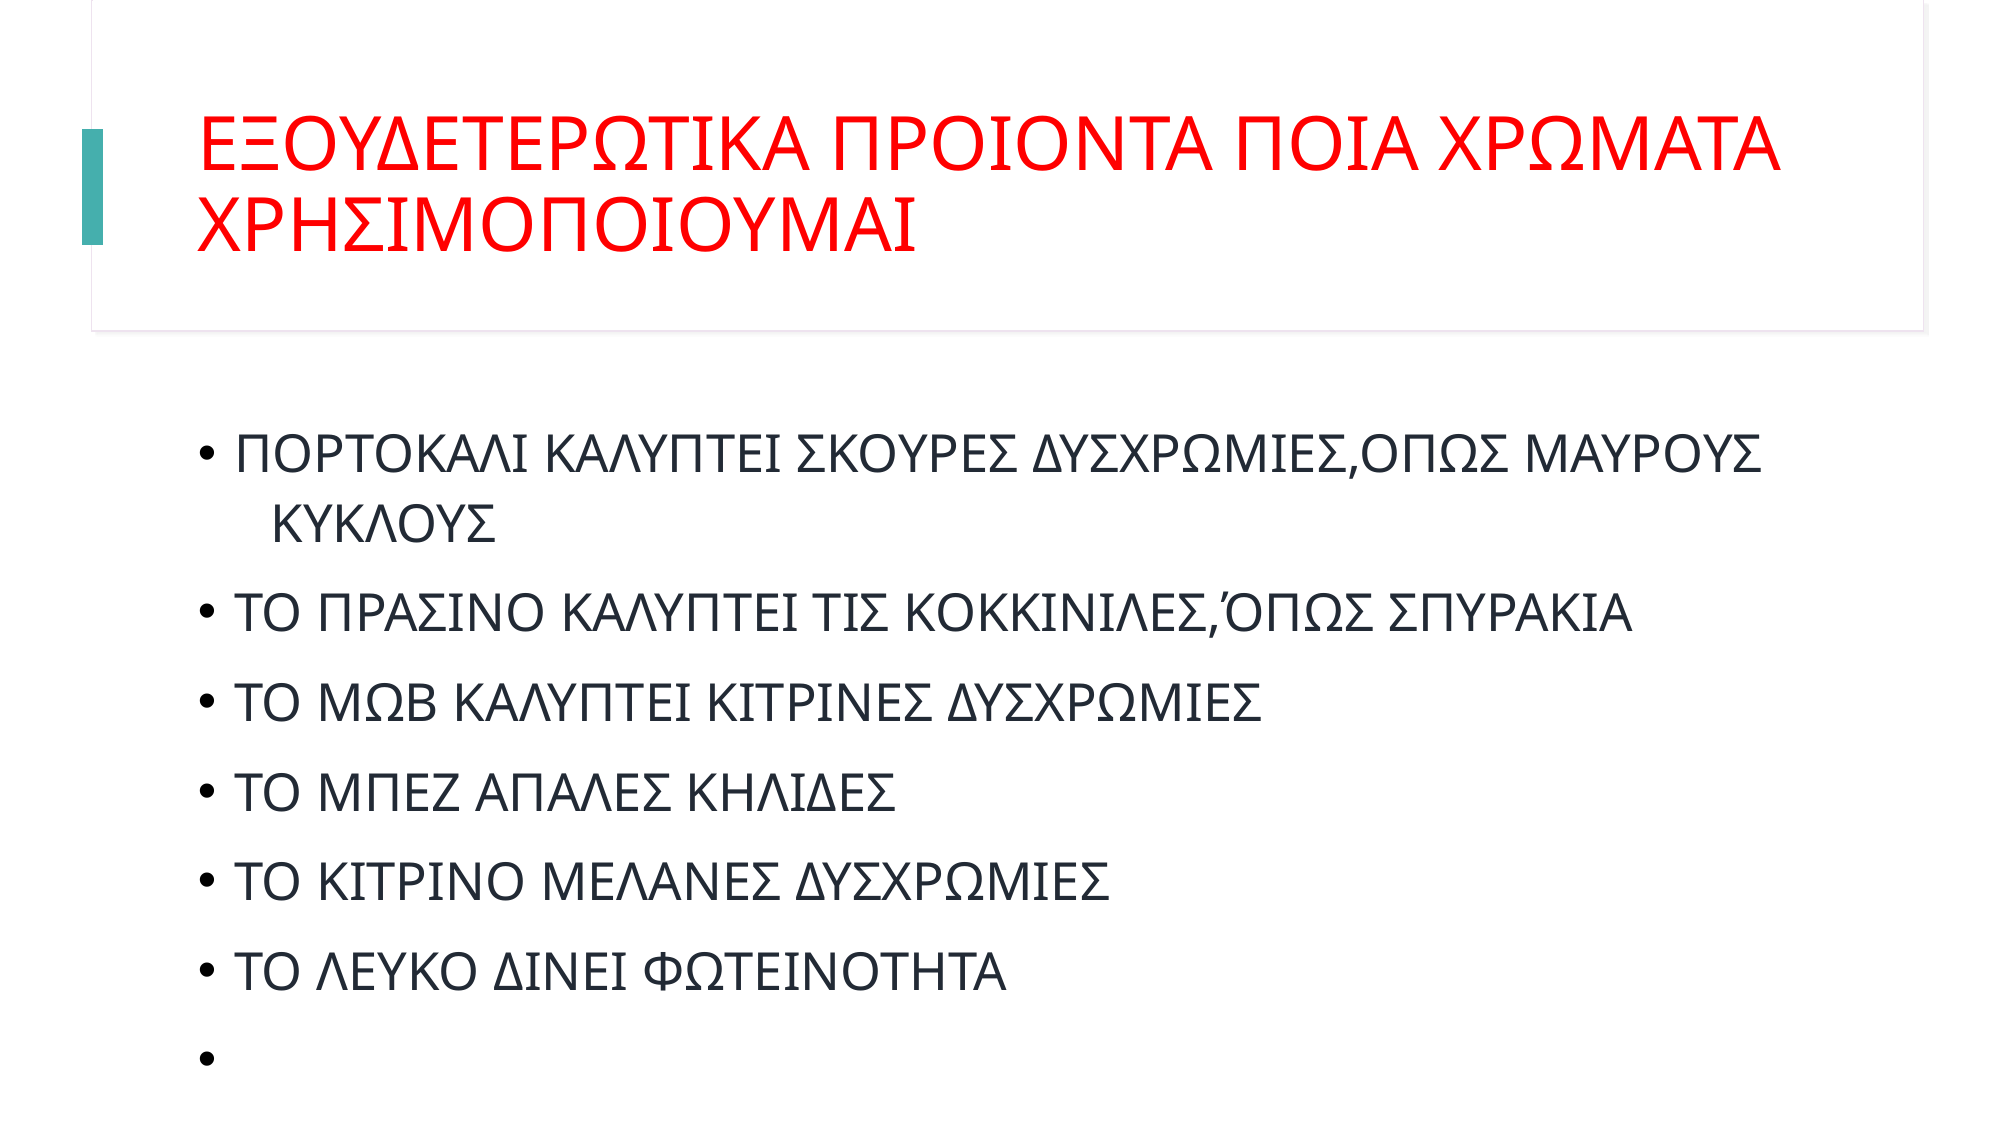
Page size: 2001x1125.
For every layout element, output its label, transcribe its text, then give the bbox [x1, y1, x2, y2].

list ΠΟΡΤΟΚΑΛΙ ΚΑΛΥΠΤΕΙ ΣΚΟΥΡΕΣ ΔΥΣΧΡΩΜΙΕΣ,ΟΠΩΣ ΜΑΥΡΟΥΣ ΚΥΚΛΟΥΣ ΤΟ ΠΡΑΣΙΝΟ ΚΑΛΥΠΤΕΙ ΤΙΣ ΚΟΚΚΙΝΙΛΕΣ,ΌΠΩΣ ΣΠΥΡΑΚΙΑ ΤΟ ΜΩΒ ΚΑΛΥΠΤΕΙ ΚΙΤΡΙΝΕΣ ΔΥΣΧΡΩΜΙΕΣ ΤΟ ΜΠΕΖ ΑΠΑΛΕΣ ΚΗΛΙΔΕΣ ΤΟ ΚΙΤΡΙΝΟ ΜΕΛΑΝΕΣ ΔΥΣΧΡΩΜΙΕΣ ΤΟ ΛΕΥΚΟ ΔΙΝΕΙ ΦΩΤΕΙΝΟΤΗΤΑ [183, 406, 1852, 1013]
title ΕΞΟΥΔΕΤΕΡΩΤΙΚΑ ΠΡΟΙΟΝΤΑ ΠΟΙΑ ΧΡΩΜΑΤΑ ΧΡΗΣΙΜΟΠΟΙΟΥΜΑΙ [183, 90, 1852, 284]
